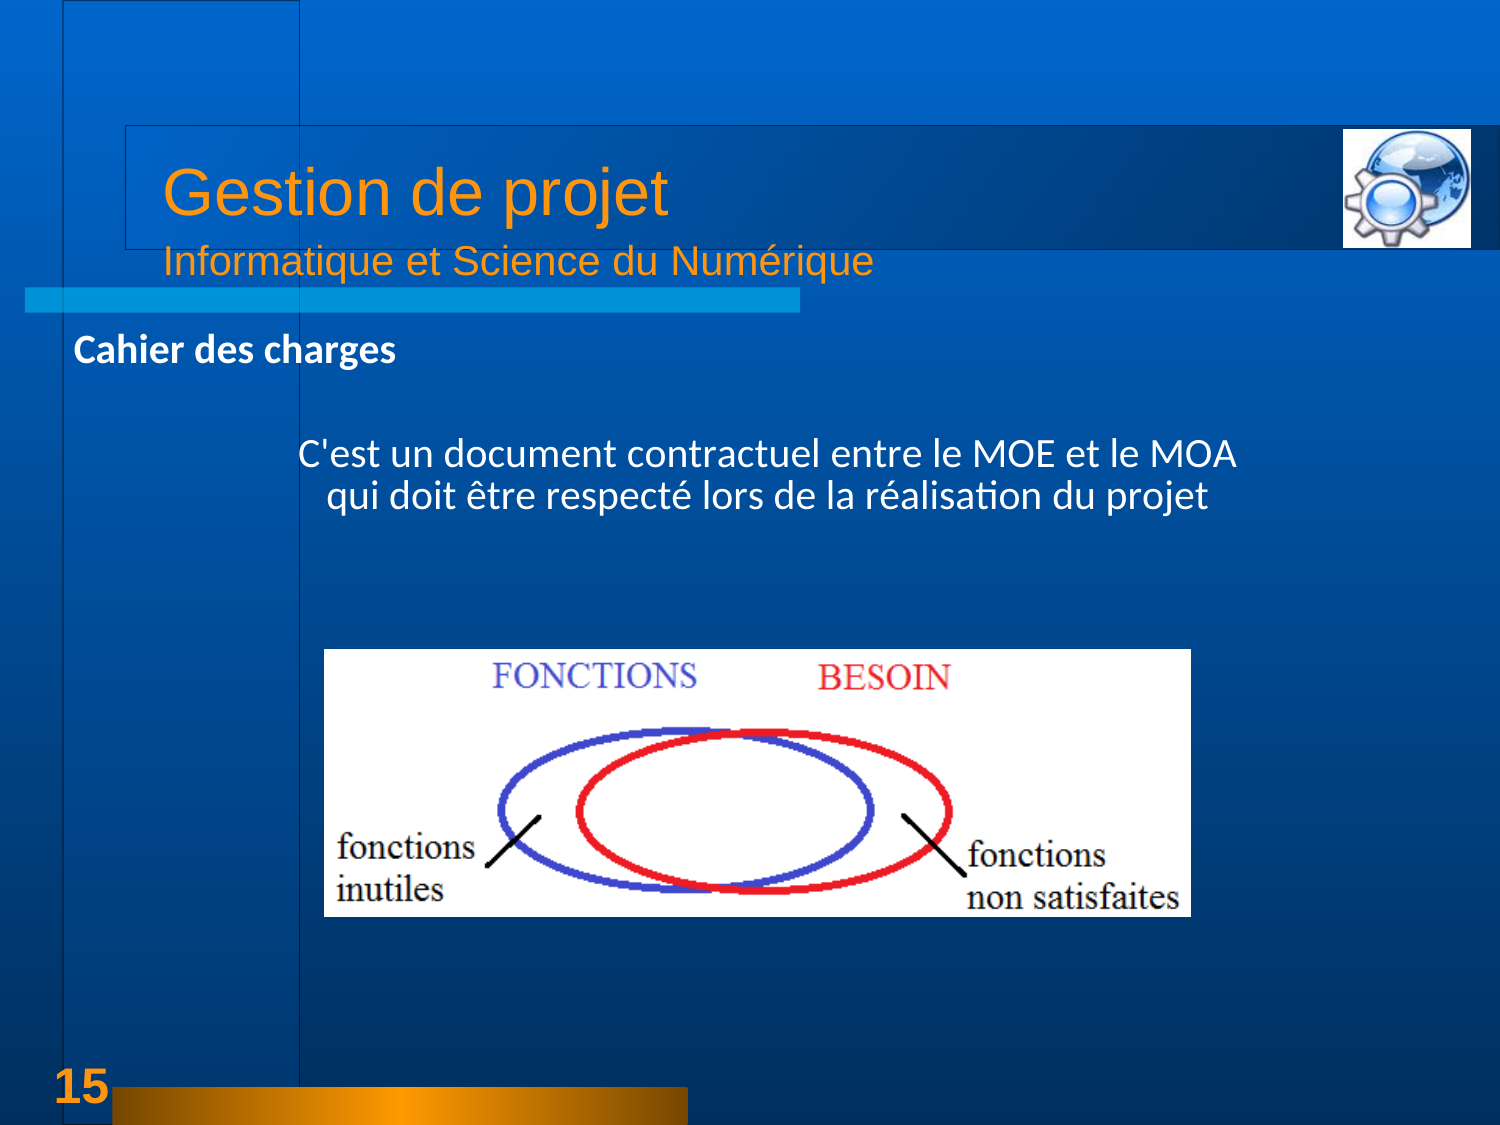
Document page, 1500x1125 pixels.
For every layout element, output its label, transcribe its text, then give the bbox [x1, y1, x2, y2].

picture [1343, 129, 1471, 248]
picture [324, 748, 1191, 917]
text_box Cahier des charges C'est un document contractuel entre le MOE et le MOA qui doit être respecté lors de la réalisation du projet [59, 324, 1477, 748]
